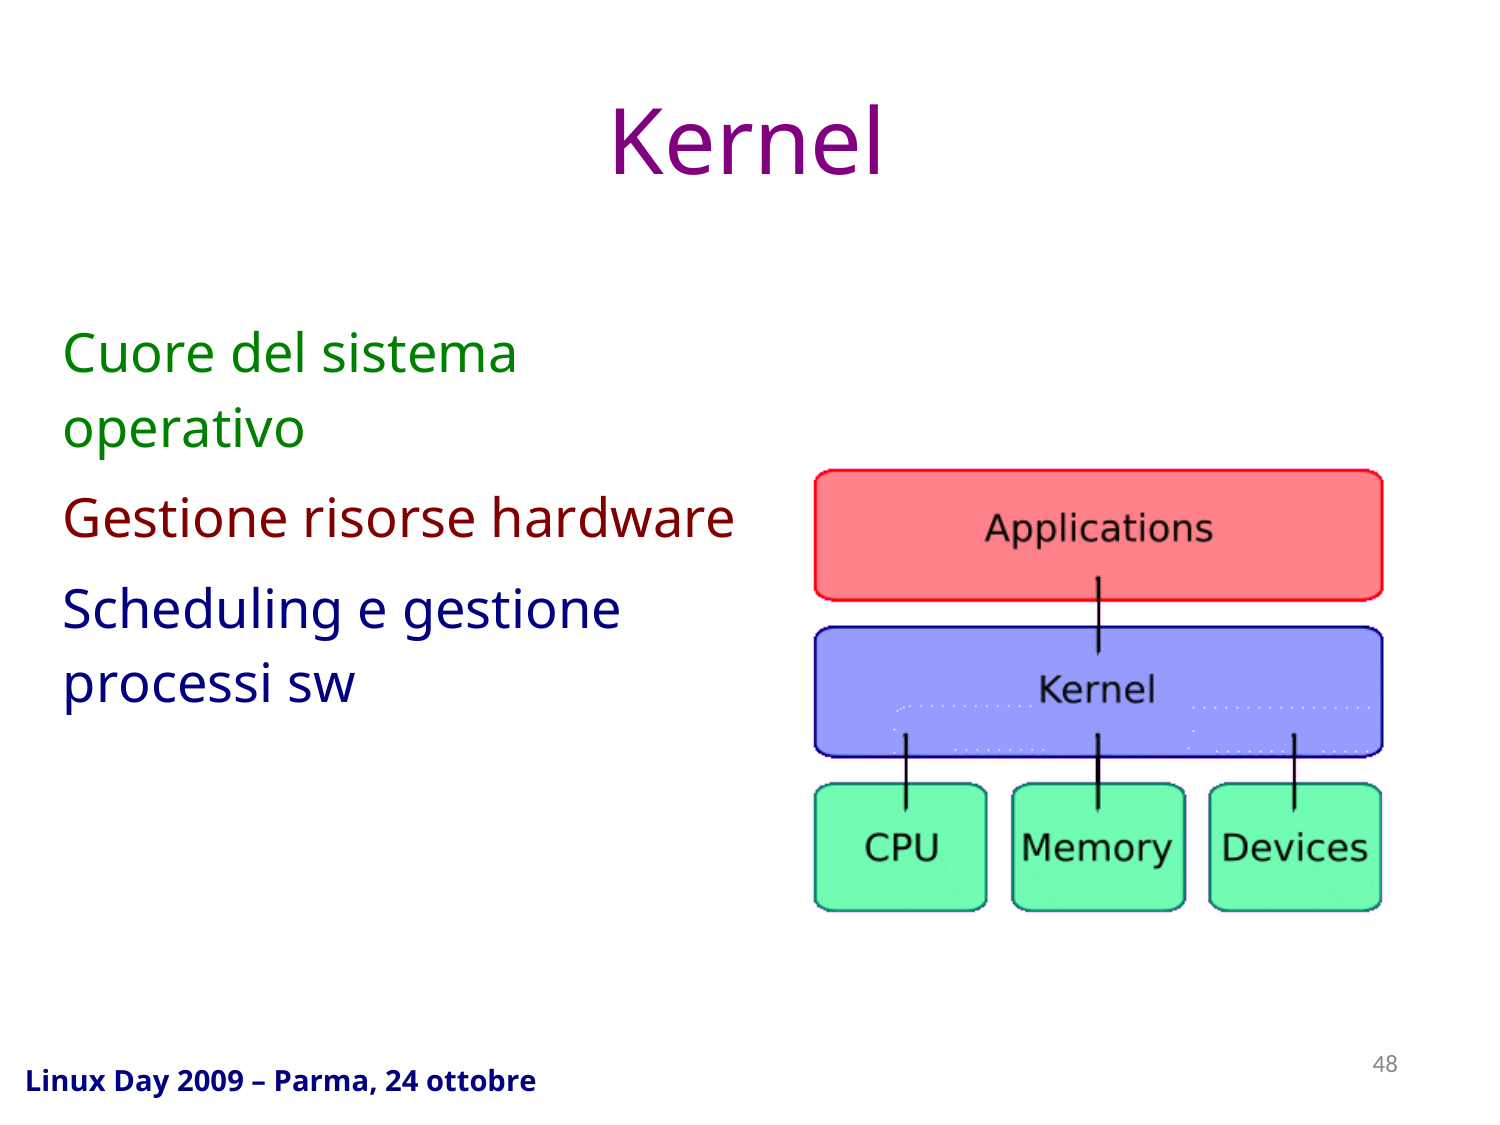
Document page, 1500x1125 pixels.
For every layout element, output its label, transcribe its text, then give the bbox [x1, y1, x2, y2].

title Kernel [74, 21, 1420, 257]
subtitle Cuore del sistema operativo Gestione risorse hardware Scheduling e gestione processi sw [62, 272, 776, 761]
picture [800, 455, 1398, 928]
